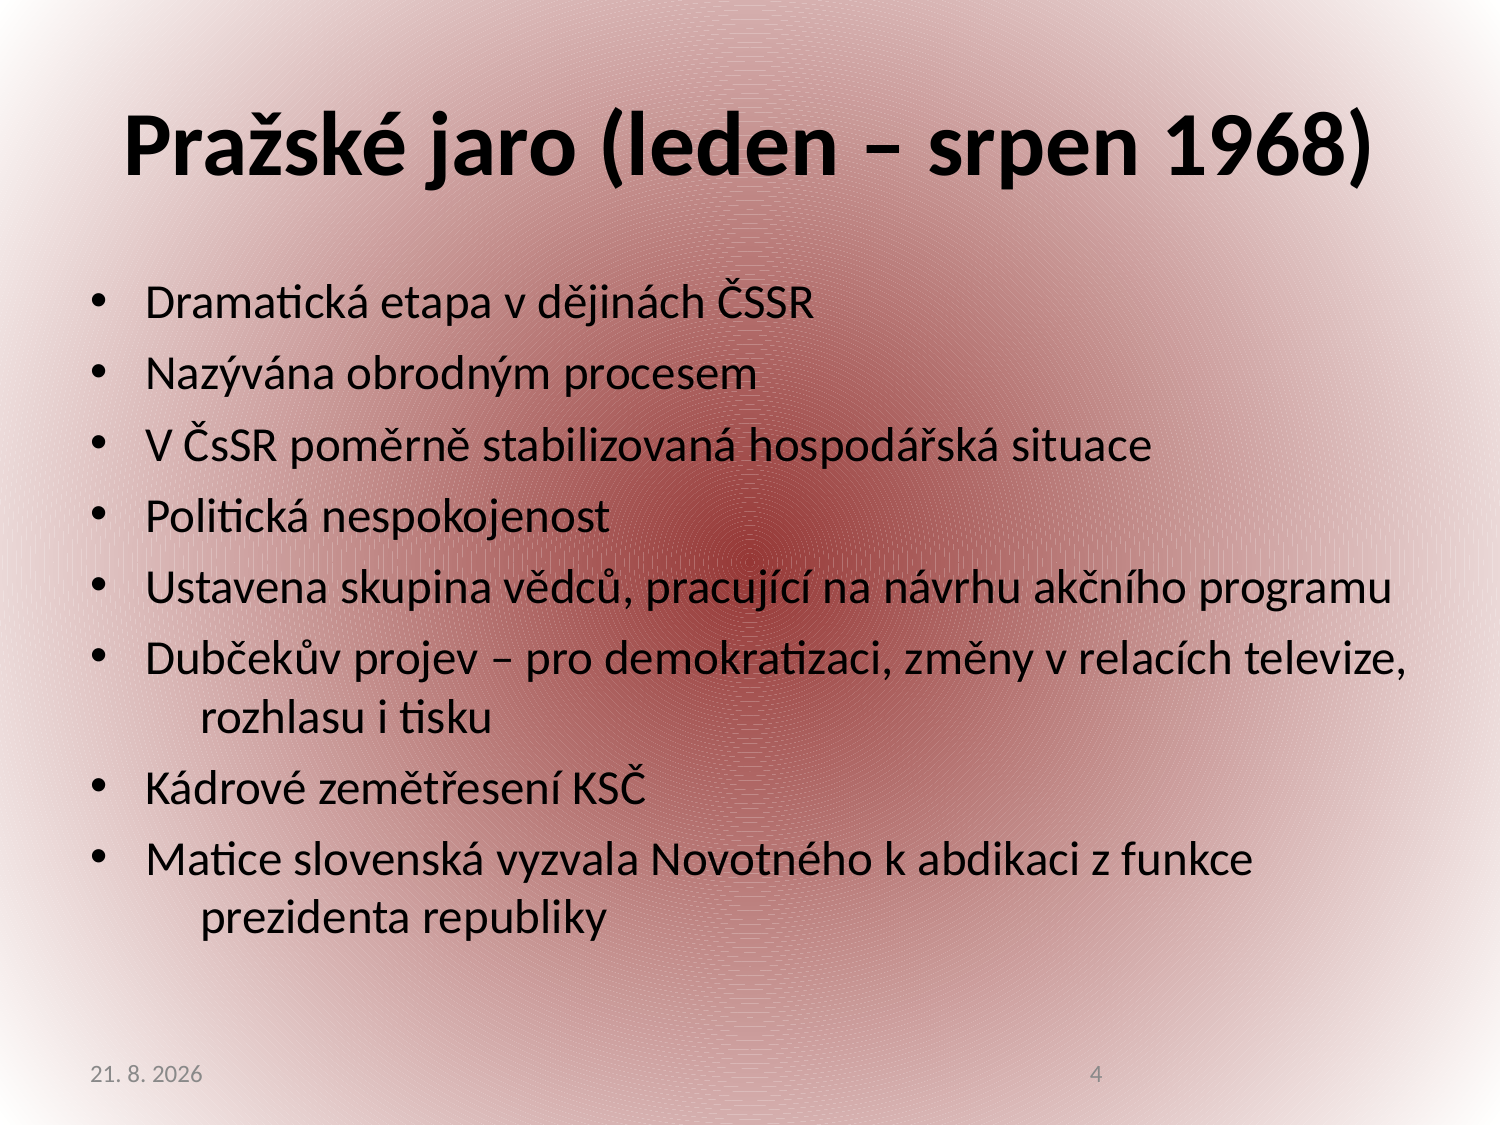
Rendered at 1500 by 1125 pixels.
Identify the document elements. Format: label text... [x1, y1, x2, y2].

list Dramatická etapa v dějinách ČSSR Nazývána obrodným procesem V ČsSR poměrně stabilizovaná hospodářská situace Politická nespokojenost Ustavena skupina vědců, pracující na návrhu akčního programu Dubčekův projev – pro demokratizaci, změny v relacích televize, rozhlasu i tisku Kádrové zemětřesení KSČ Matice slovenská vyzvala Novotného k abdikaci z funkce prezidenta republiky [75, 262, 1426, 1005]
text_box 9.6.2013 [75, 1042, 426, 1103]
title Pražské jaro (leden – srpen 1968) [75, 45, 1426, 233]
text_box 4 [1074, 1042, 1426, 1103]
